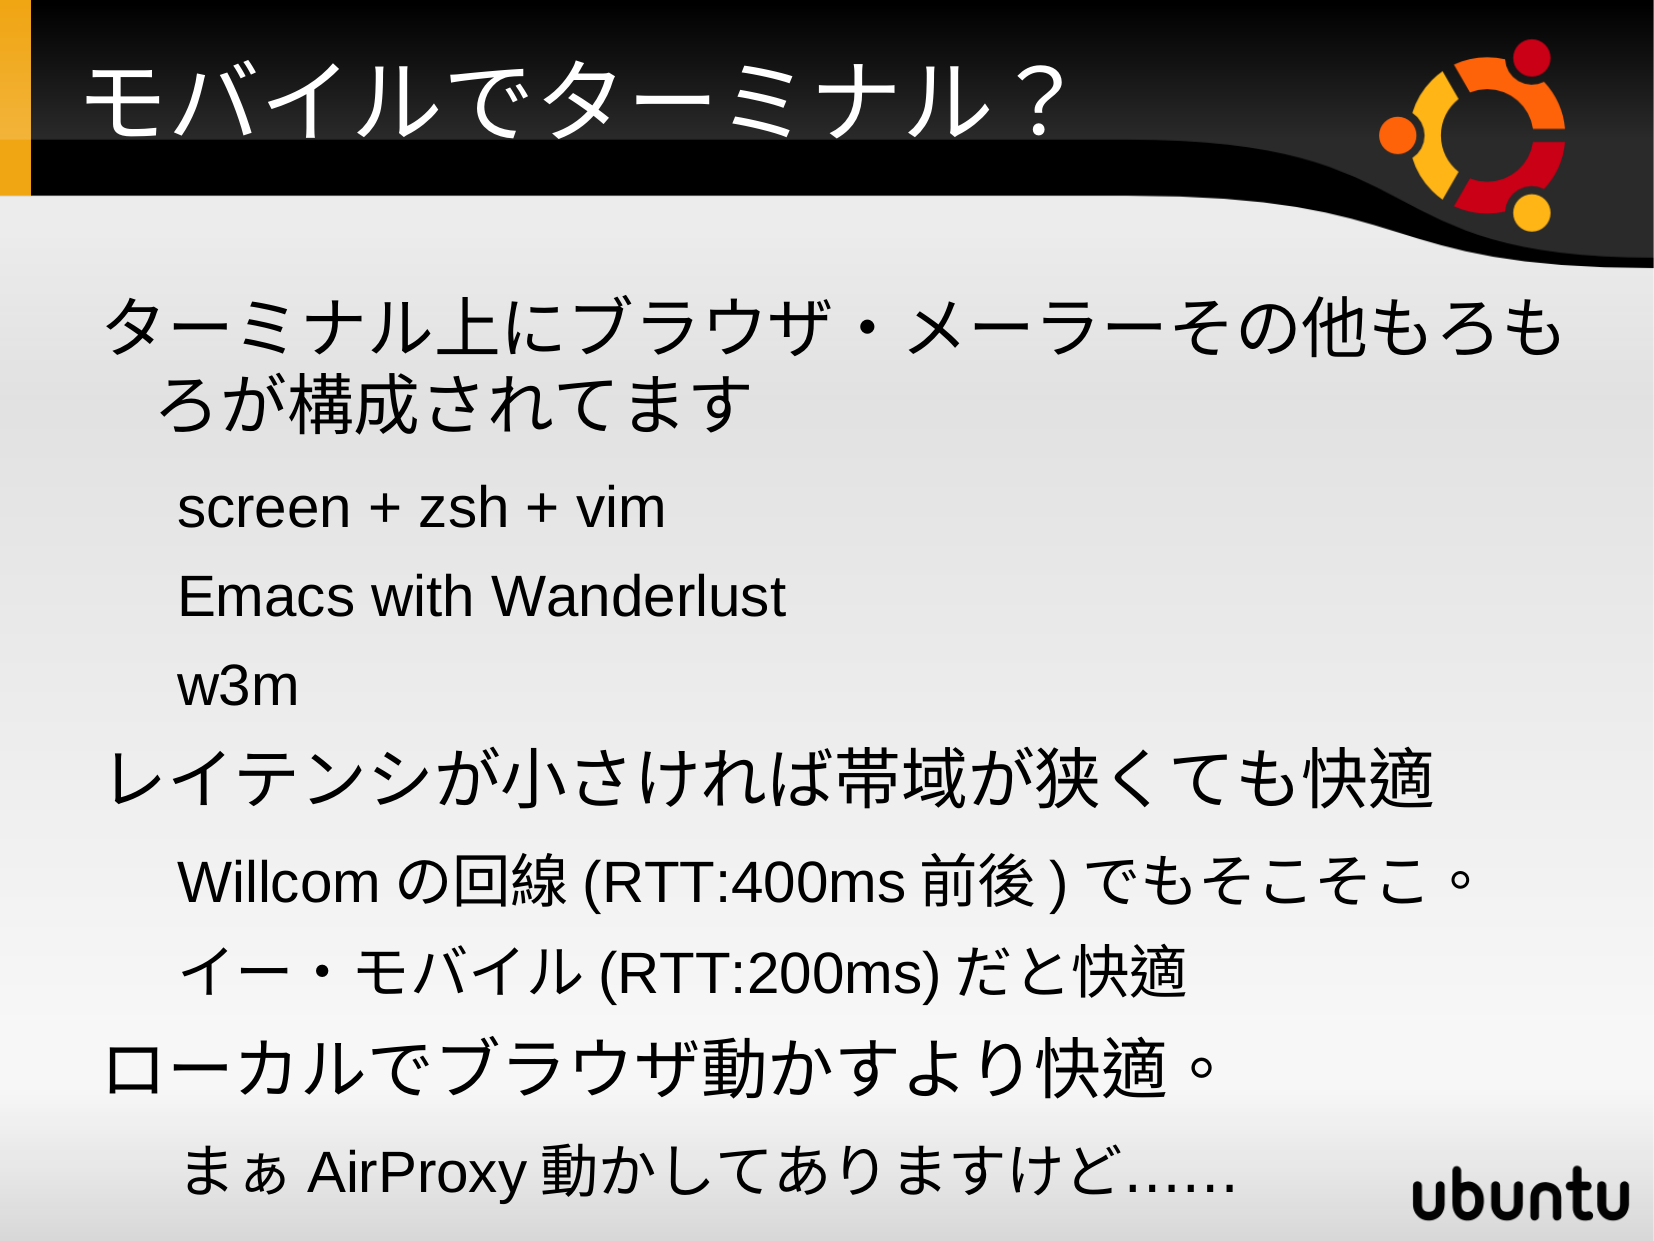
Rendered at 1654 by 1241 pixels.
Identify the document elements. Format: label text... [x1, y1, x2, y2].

picture [0, 0, 1654, 1241]
title モバイルでターミナル？ [76, 7, 1565, 200]
list ターミナル上にブラウザ・メーラーその他もろもろが構成されてます screen + zsh + vim Emacs with Wanderlust w3m レイテンシが小さければ帯域が狭くても快適 Willcomの回線(RTT:400ms前後)でもそこそこ。 イー・モバイル(RTT:200ms)だと快適 ローカルでブラウザ動かすより快適。 まぁAirProxy動かしてありますけど…… [82, 290, 1571, 1207]
